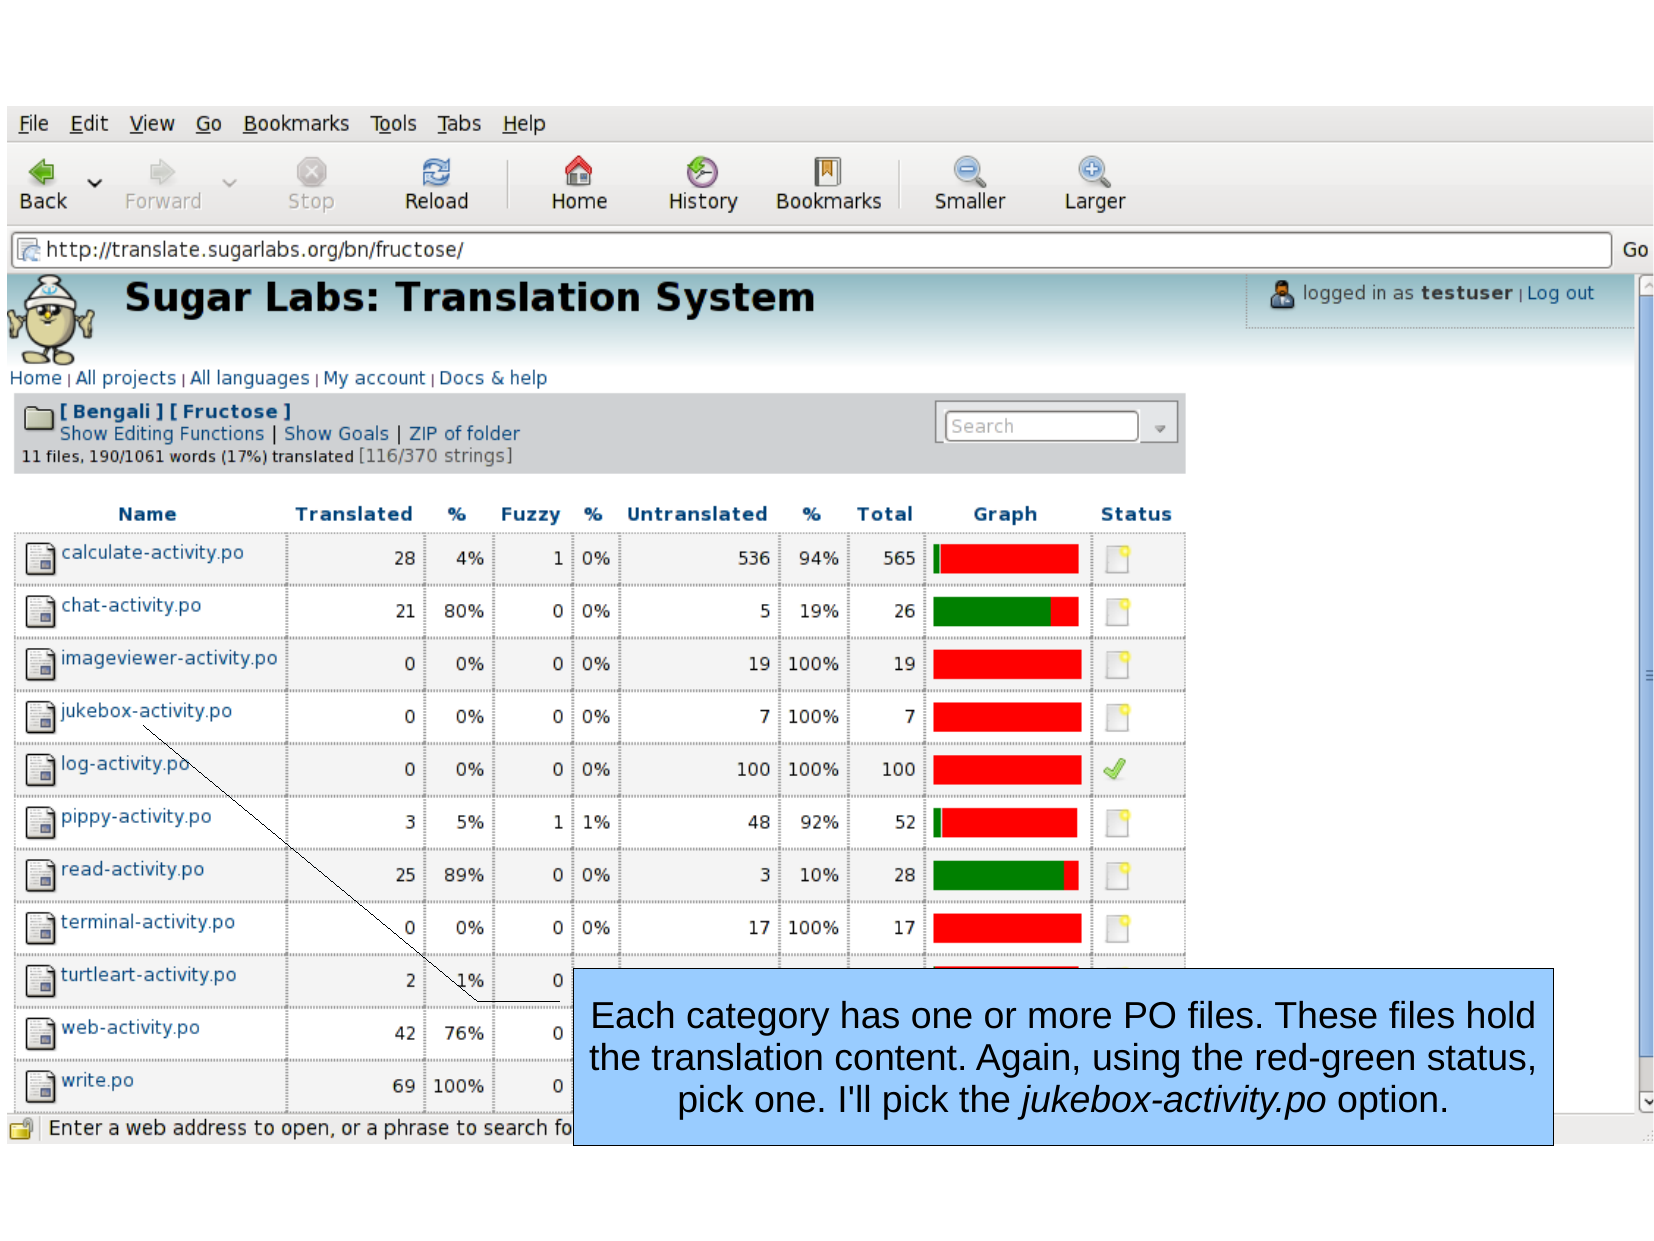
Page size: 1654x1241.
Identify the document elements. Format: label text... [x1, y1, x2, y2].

text_box Each category has one or more PO files. These files hold the translation content. Again, using the red-green status, pick one. I'll pick the jukebox-activity.po option. [574, 969, 1553, 1146]
picture [7, 106, 1654, 1144]
